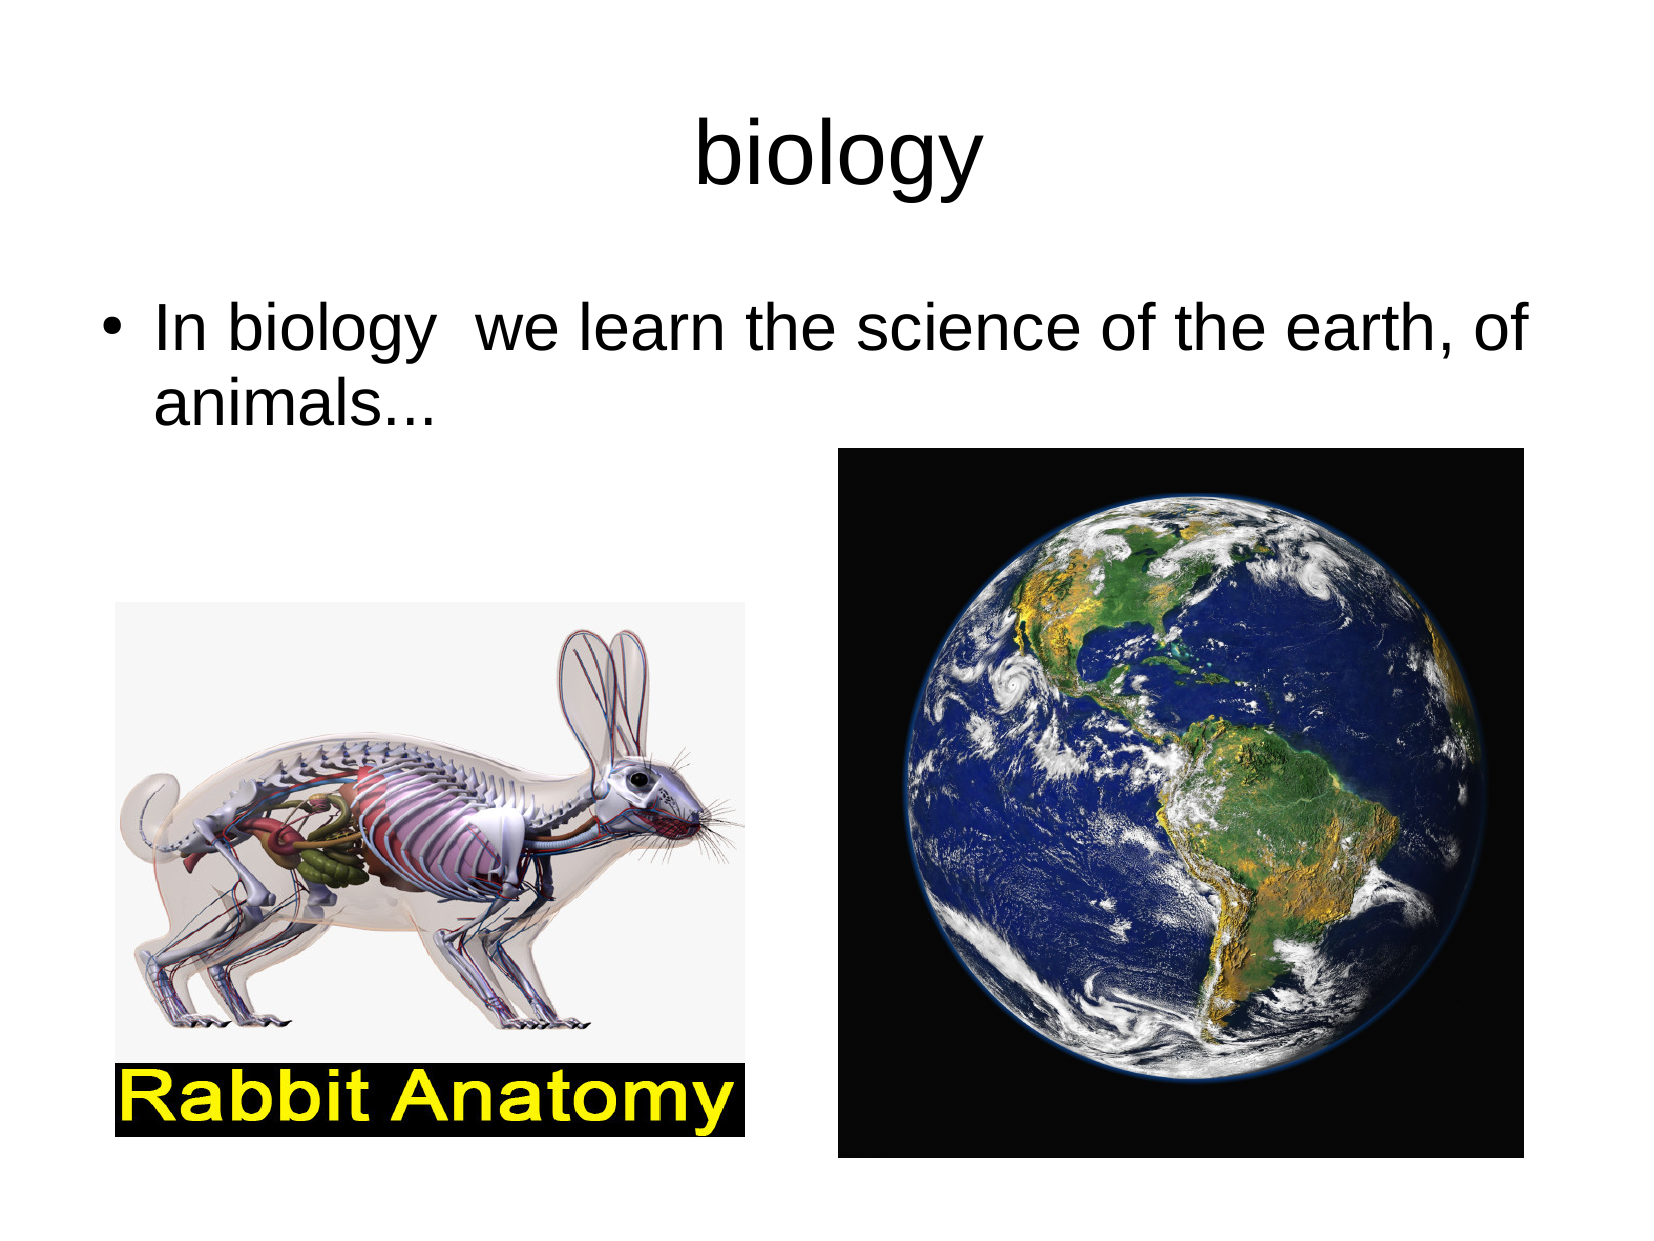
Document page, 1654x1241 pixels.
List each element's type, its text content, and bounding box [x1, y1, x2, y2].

title biology [82, 49, 1571, 257]
list In biology we learn the science of the earth, of animals... [82, 290, 1571, 1109]
picture [838, 448, 1524, 1158]
picture [115, 602, 745, 1137]
